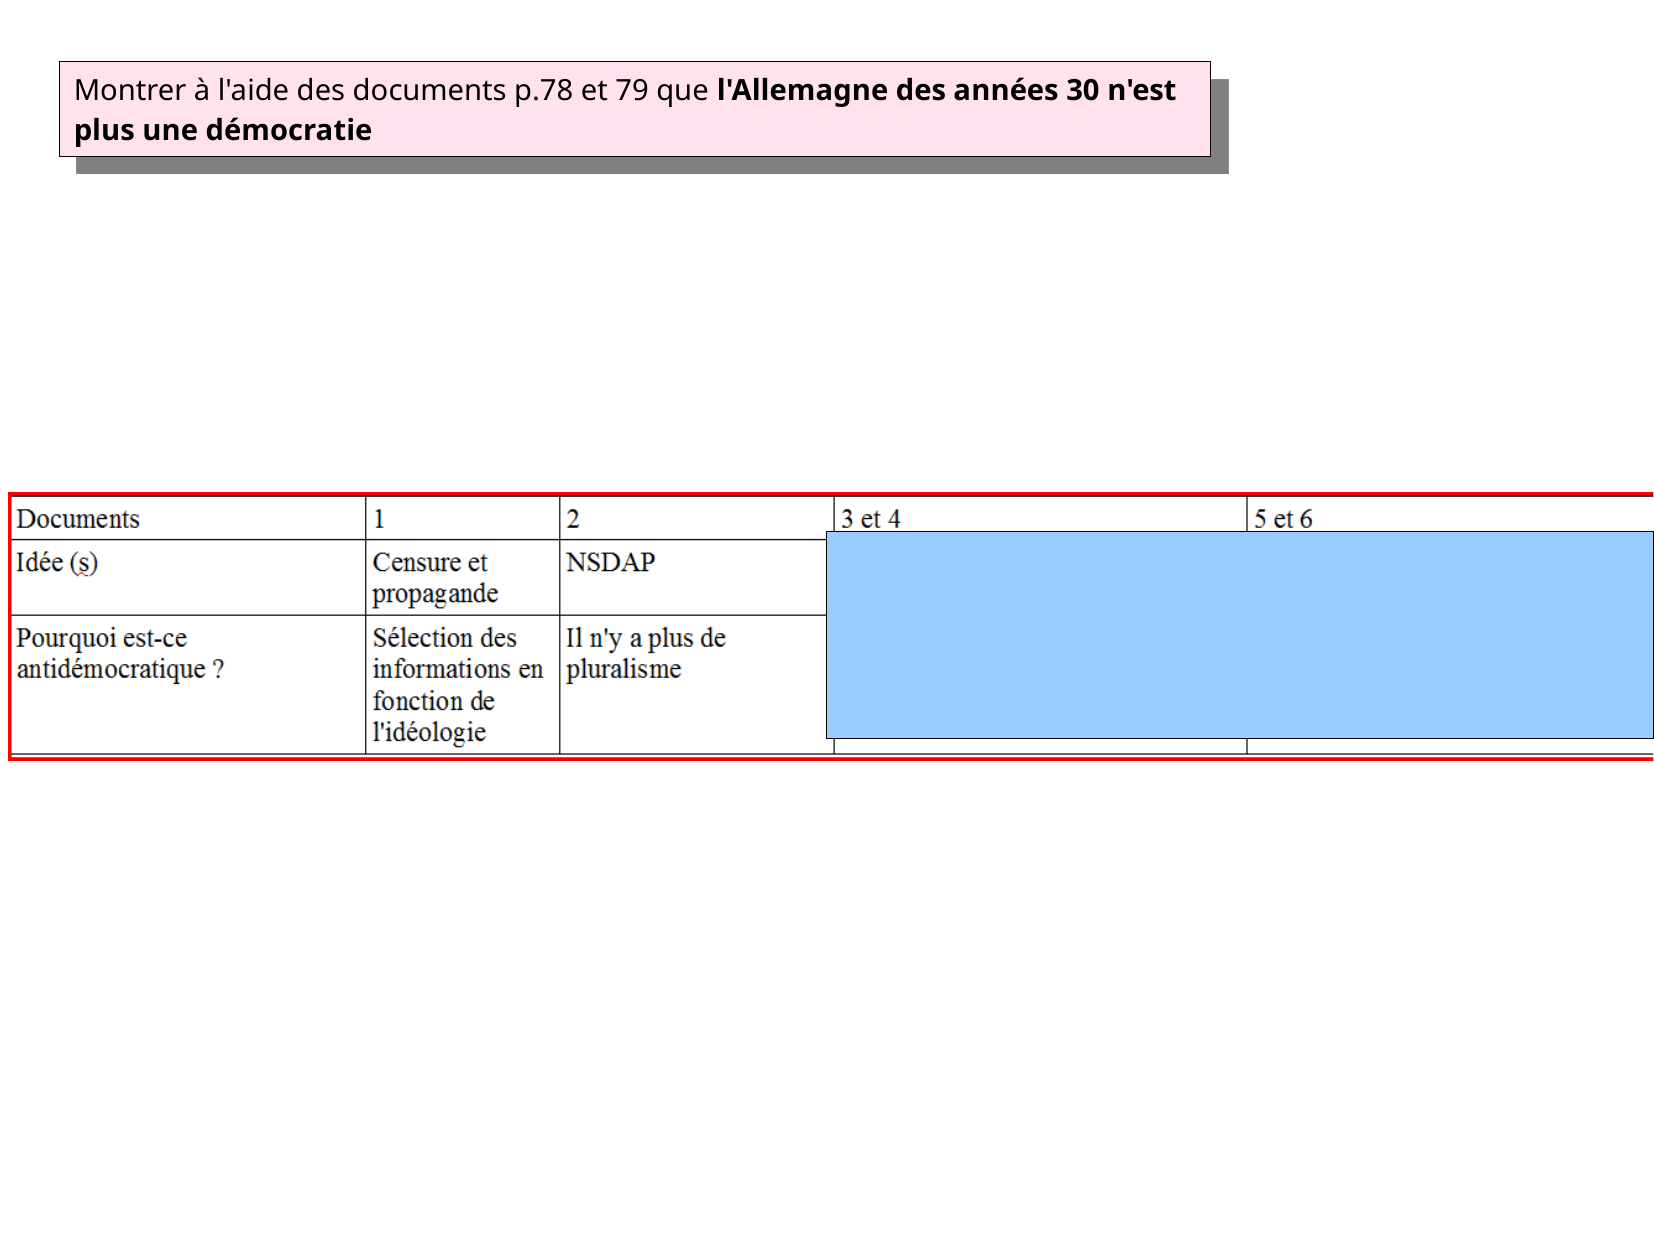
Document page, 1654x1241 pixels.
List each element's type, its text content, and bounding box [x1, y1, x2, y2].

text_box [826, 531, 1654, 739]
text_box Montrer à l'aide des documents p.78 et 79 que l'Allemagne des années 30 n'est plus une démocratie [59, 61, 1211, 147]
picture [8, 492, 1654, 761]
